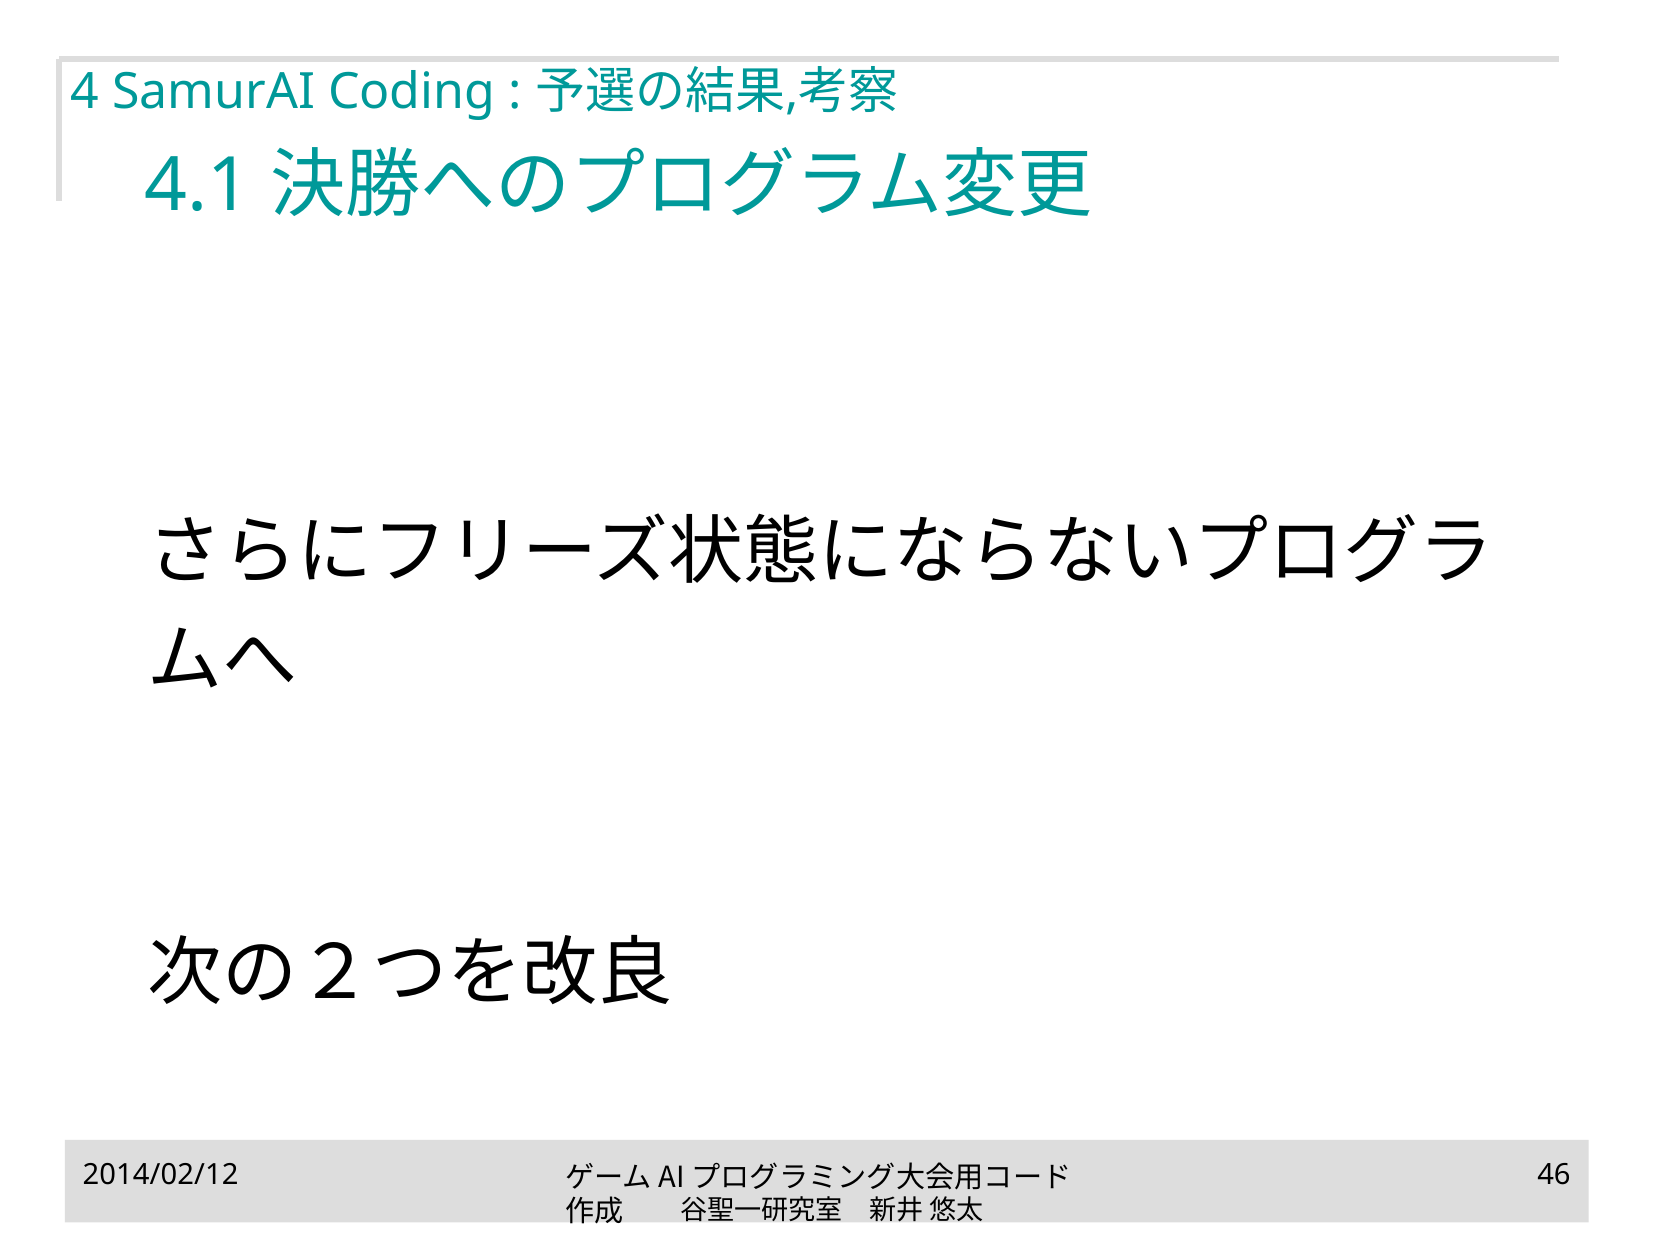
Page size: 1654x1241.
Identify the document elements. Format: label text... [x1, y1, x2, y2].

text_box さらにフリーズ状態にならないプログラムへ 次の２つを改良 [132, 482, 1524, 879]
title 4 SamurAI Coding : 予選の結果,考察 4.1 決勝へのプログラム変更 [70, 79, 1560, 205]
